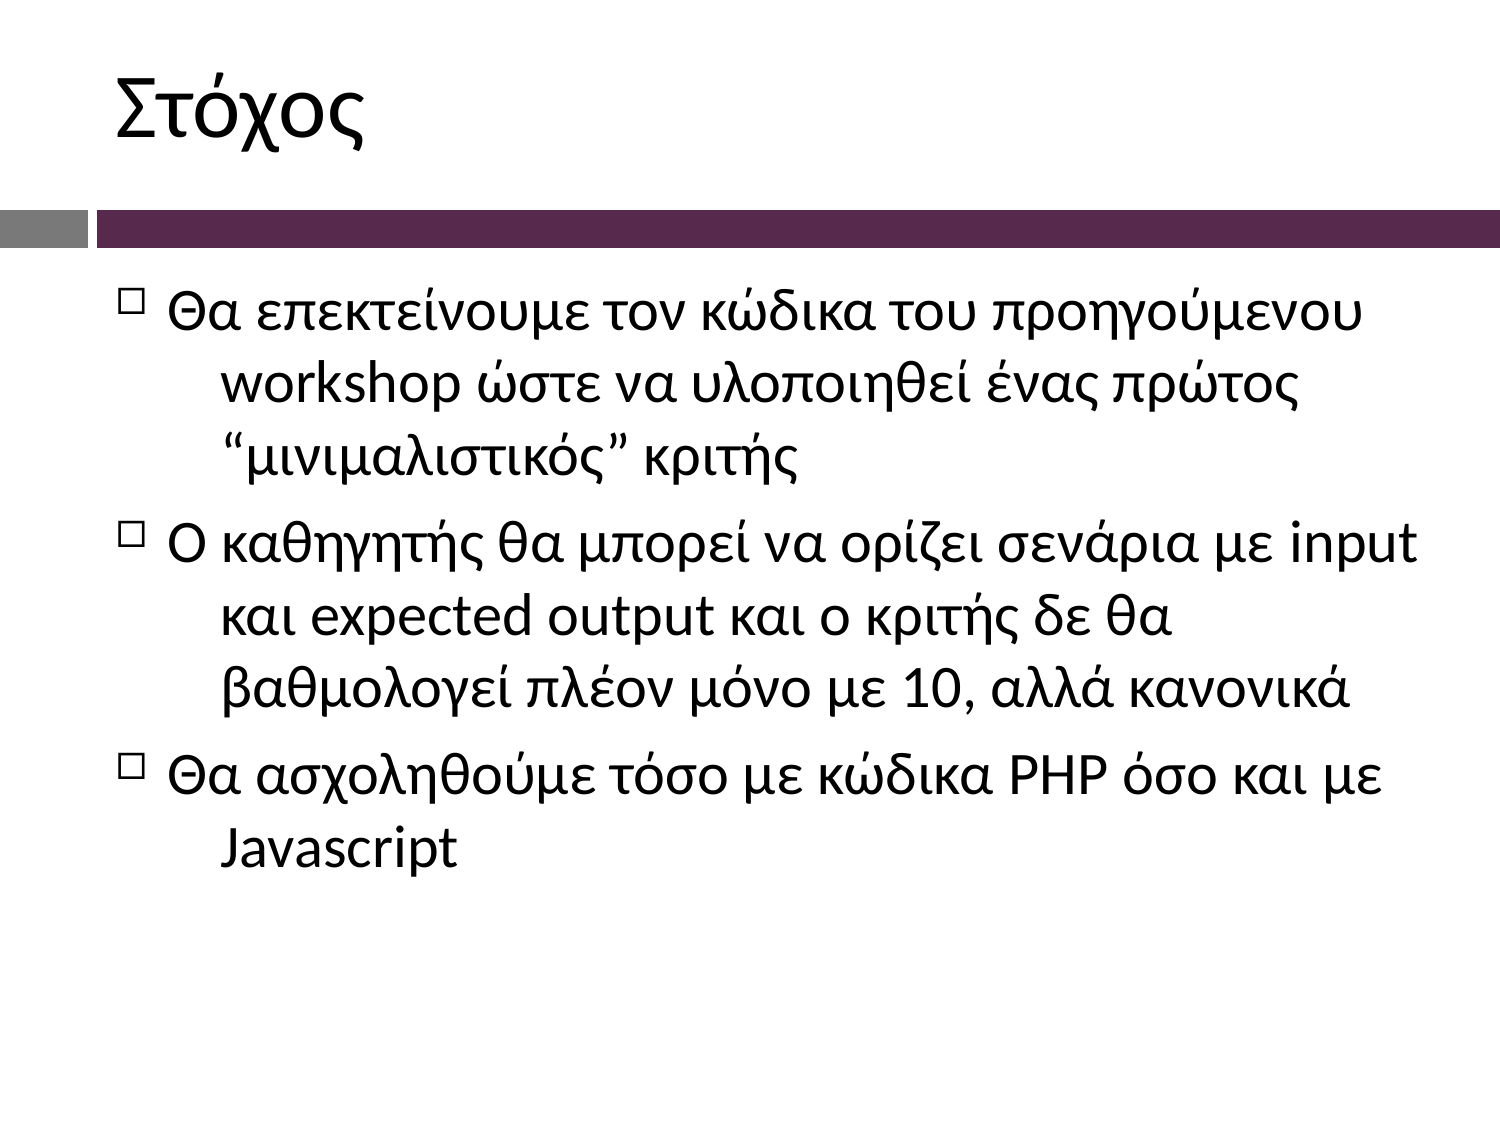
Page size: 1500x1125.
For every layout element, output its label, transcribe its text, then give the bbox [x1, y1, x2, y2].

list Θα επεκτείνουμε τον κώδικα του προηγούμενου workshop ώστε να υλοποιηθεί ένας πρώτος “μινιμαλιστικός” κριτής Ο καθηγητής θα μπορεί να ορίζει σενάρια με input και expected output και ο κριτής δε θα βαθμολογεί πλέον μόνο με 10, αλλά κανονικά Θα ασχοληθούμε τόσο με κώδικα PHP όσο και με Javascript [100, 262, 1438, 1000]
title Στόχος [100, 19, 1438, 182]
